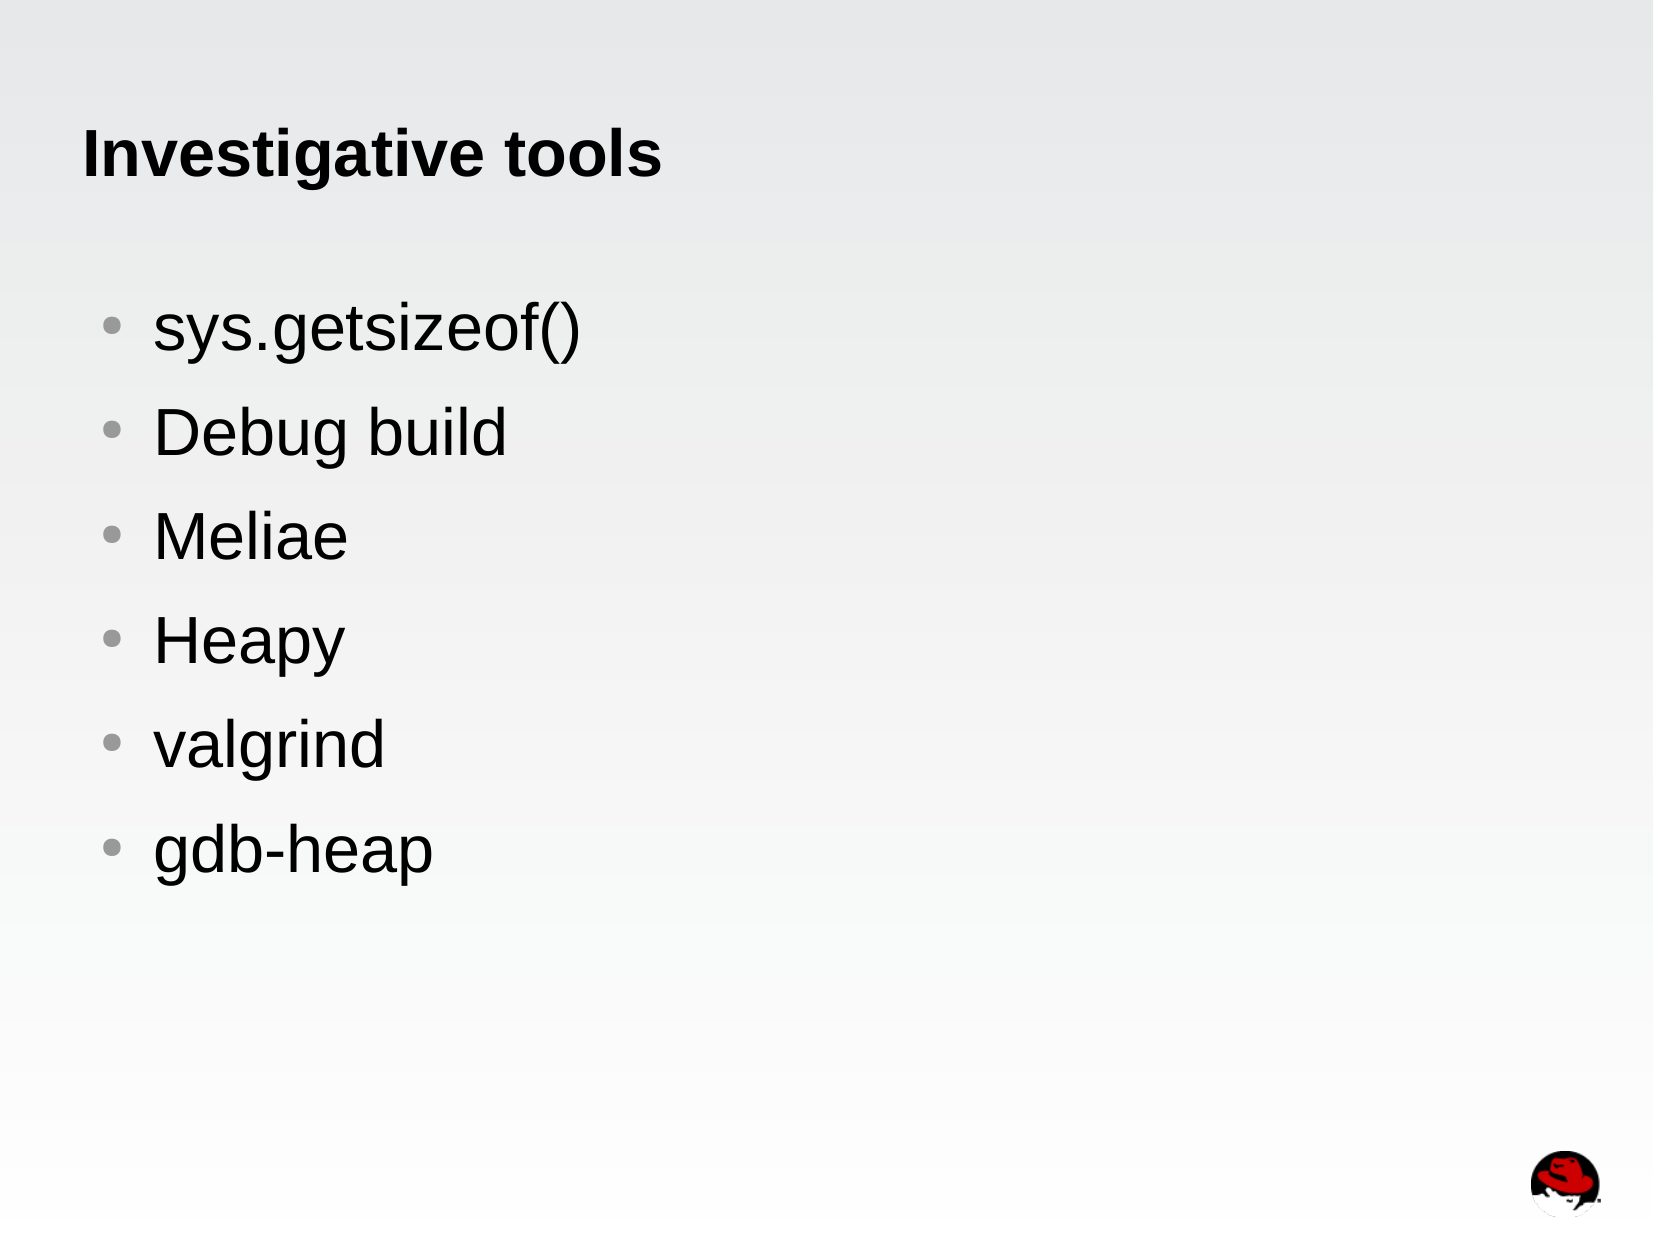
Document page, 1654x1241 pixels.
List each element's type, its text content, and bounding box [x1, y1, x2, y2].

list sys.getsizeof() Debug build Meliae Heapy valgrind gdb-heap [82, 290, 1571, 1109]
title Investigative tools [82, 49, 1571, 257]
picture [0, 0, 1654, 1241]
